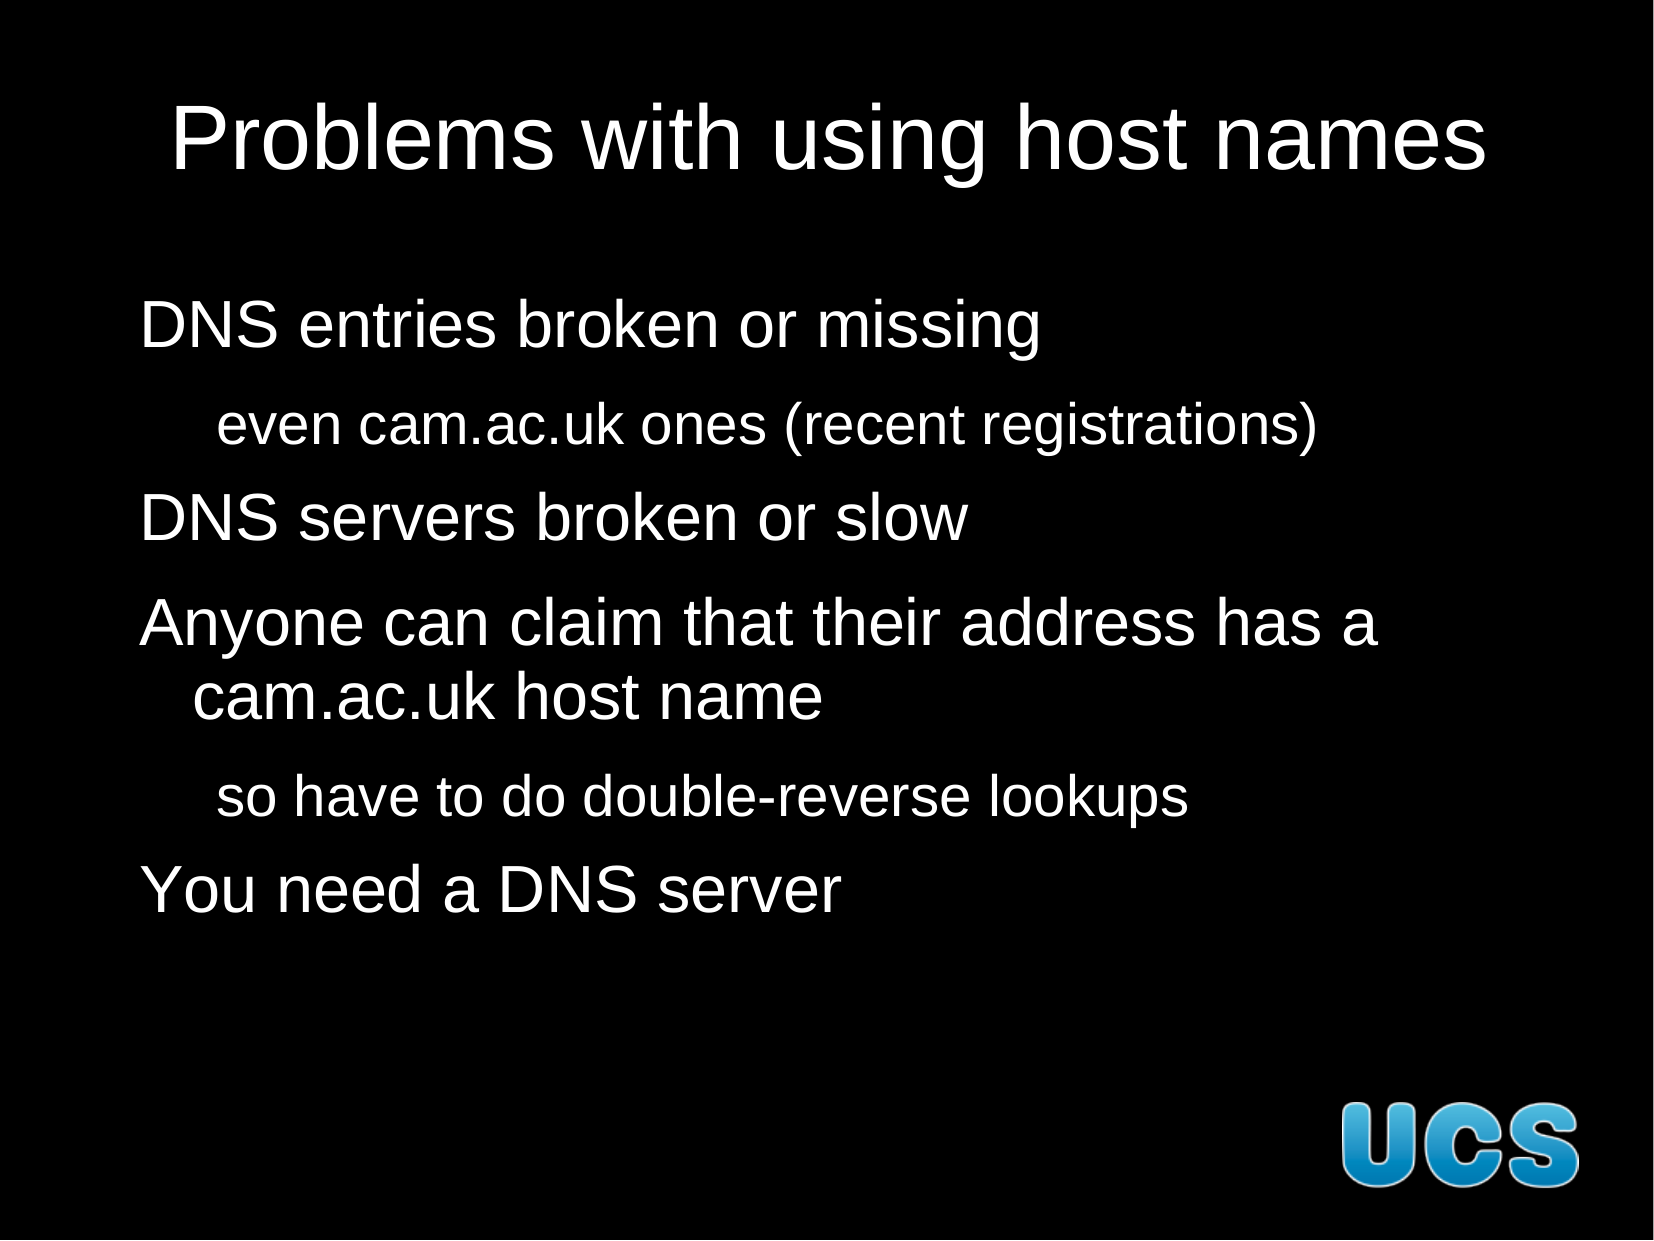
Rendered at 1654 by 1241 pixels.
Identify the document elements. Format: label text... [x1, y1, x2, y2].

picture [1342, 1102, 1579, 1190]
list DNS entries broken or missing even cam.ac.uk ones (recent registrations) DNS servers broken or slow Anyone can claim that their address has a cam.ac.uk host name so have to do double-reverse lookups You need a DNS server [121, 287, 1534, 1179]
title Problems with using host names [123, 39, 1536, 236]
